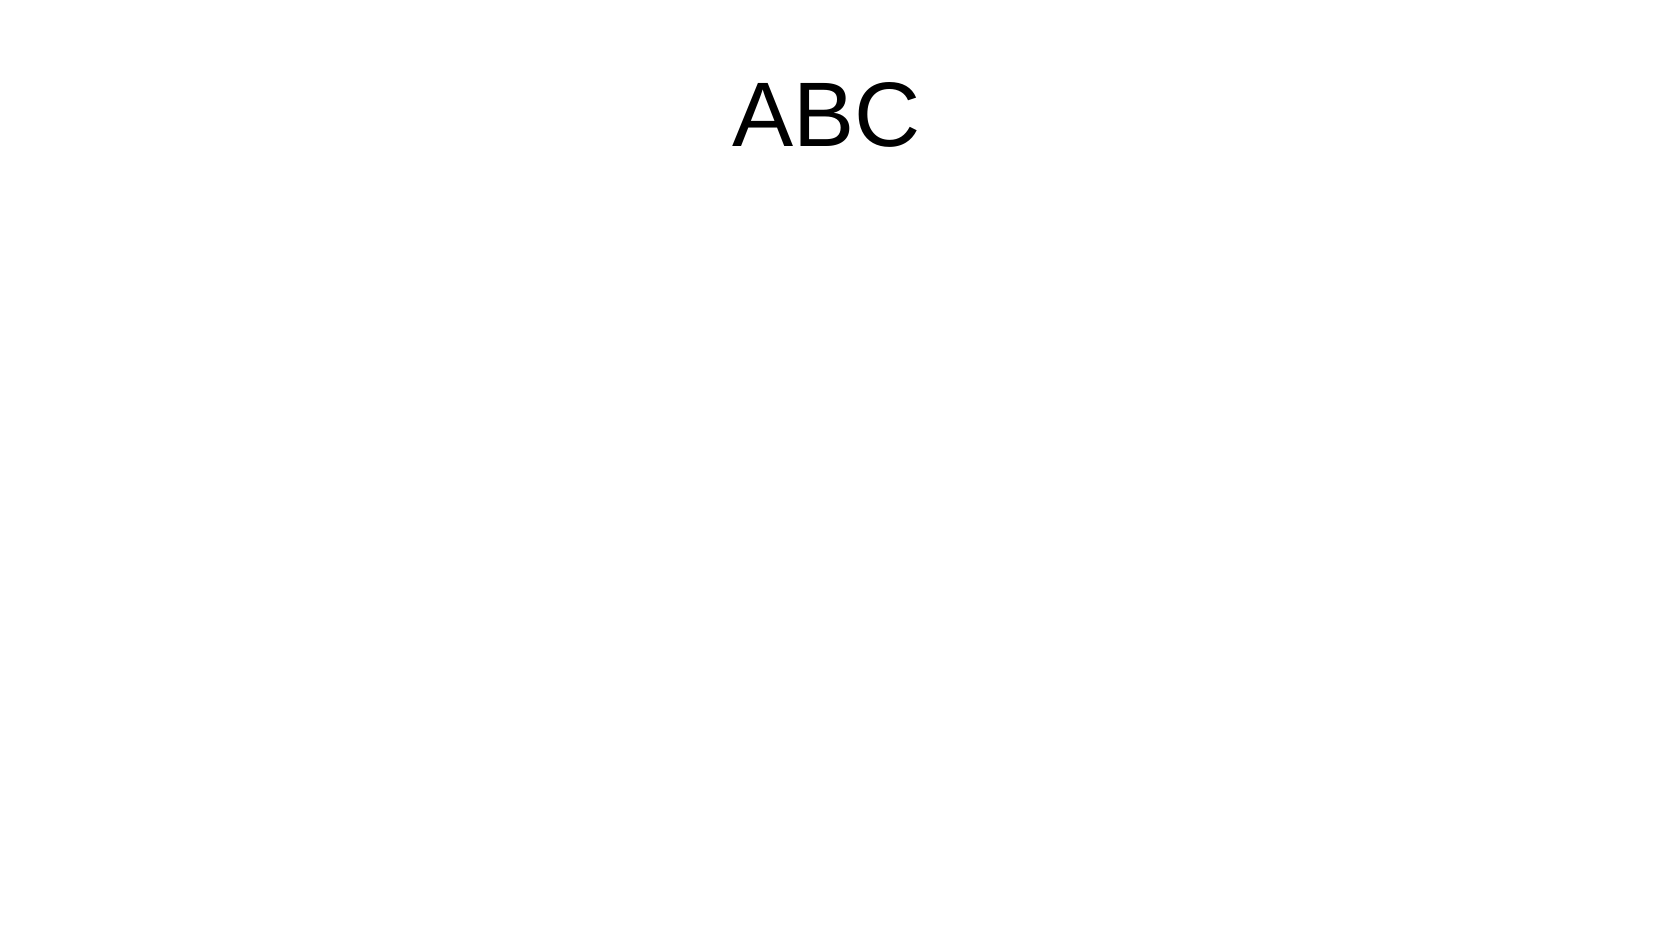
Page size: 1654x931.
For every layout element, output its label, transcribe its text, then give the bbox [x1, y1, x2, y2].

title ABC [82, 37, 1571, 193]
